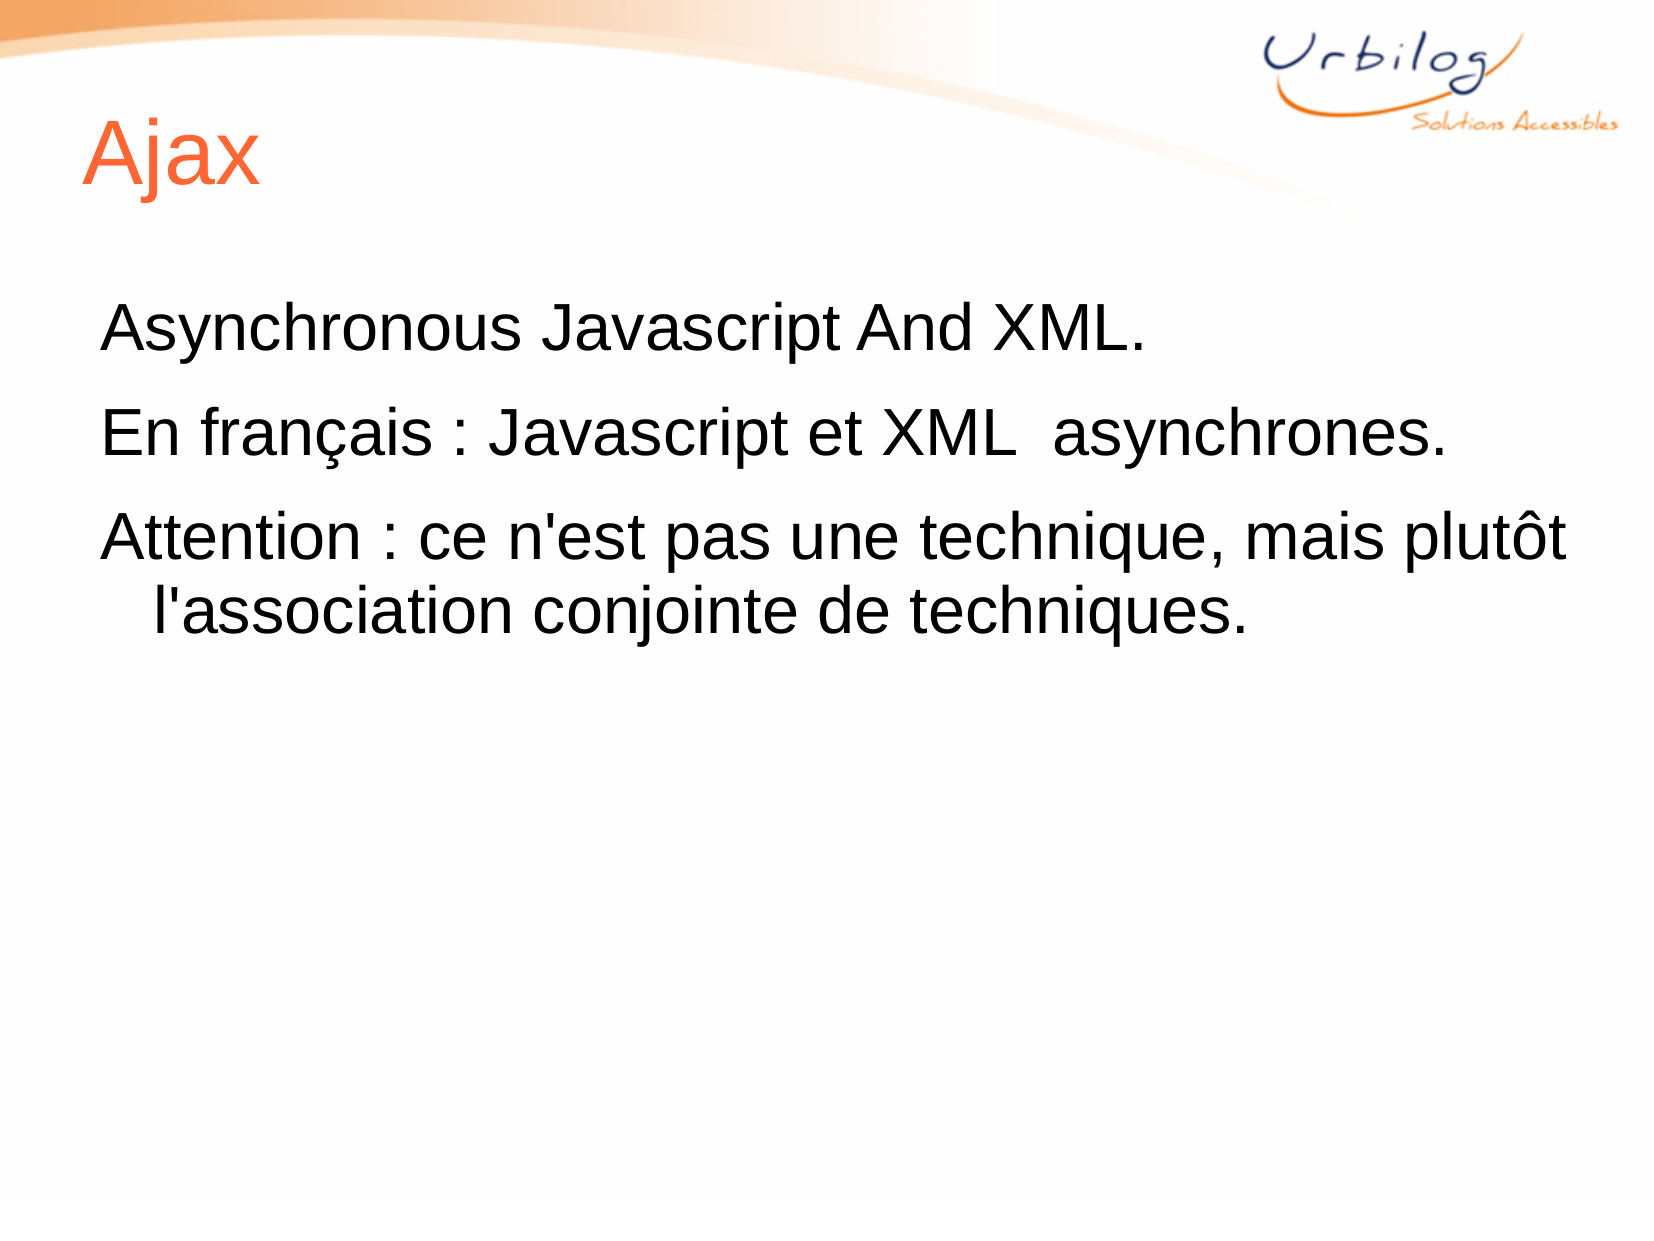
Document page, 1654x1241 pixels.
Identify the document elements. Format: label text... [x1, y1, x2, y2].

picture [0, 0, 1654, 1241]
list Asynchronous Javascript And XML. En français : Javascript et XML asynchrones. Attention : ce n'est pas une technique, mais plutôt l'association conjointe de techniques. [82, 290, 1571, 1094]
title Ajax [82, 49, 1571, 257]
